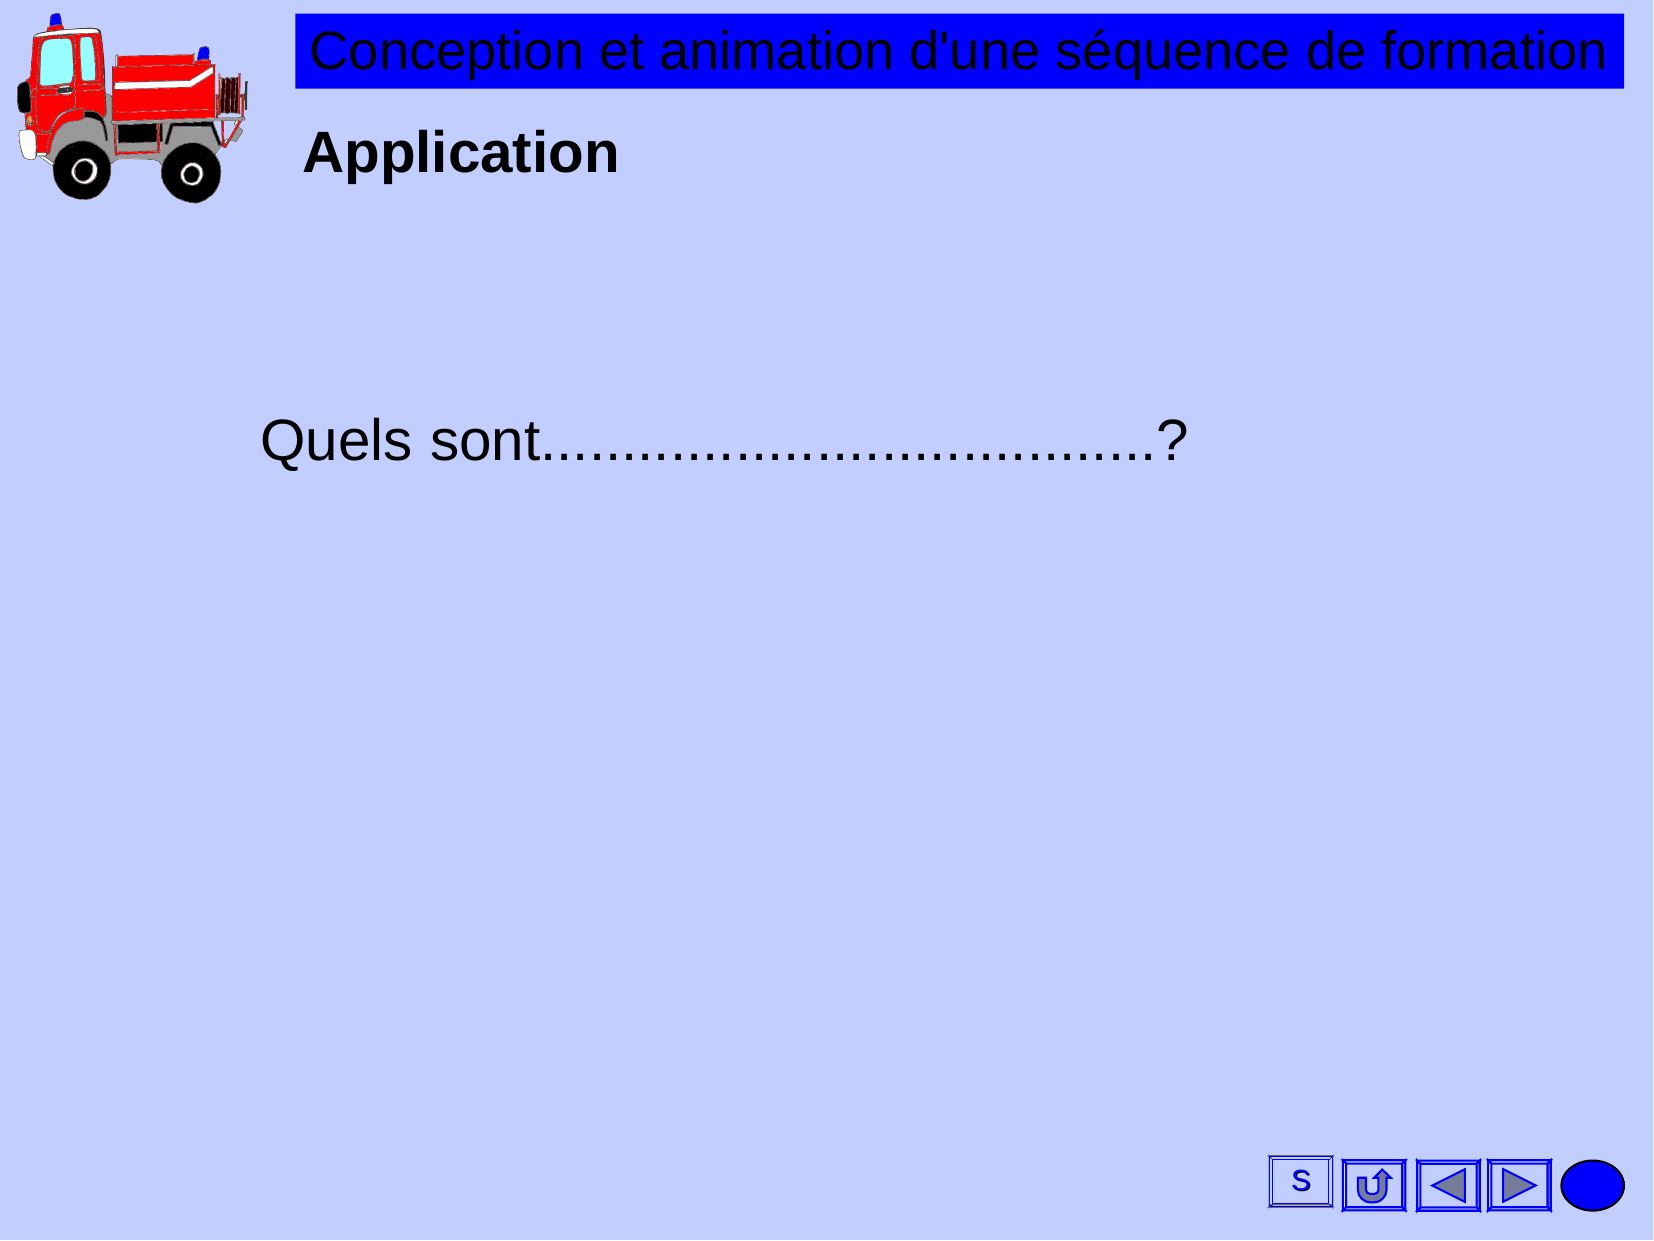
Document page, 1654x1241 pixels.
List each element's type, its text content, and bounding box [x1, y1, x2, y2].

text_box Conception et animation d'une séquence de formation [295, 13, 1625, 89]
picture [8, 8, 257, 216]
text_box [1561, 1160, 1625, 1211]
list Quels sont......................................? [189, 400, 1465, 576]
text_box Application [287, 112, 636, 193]
